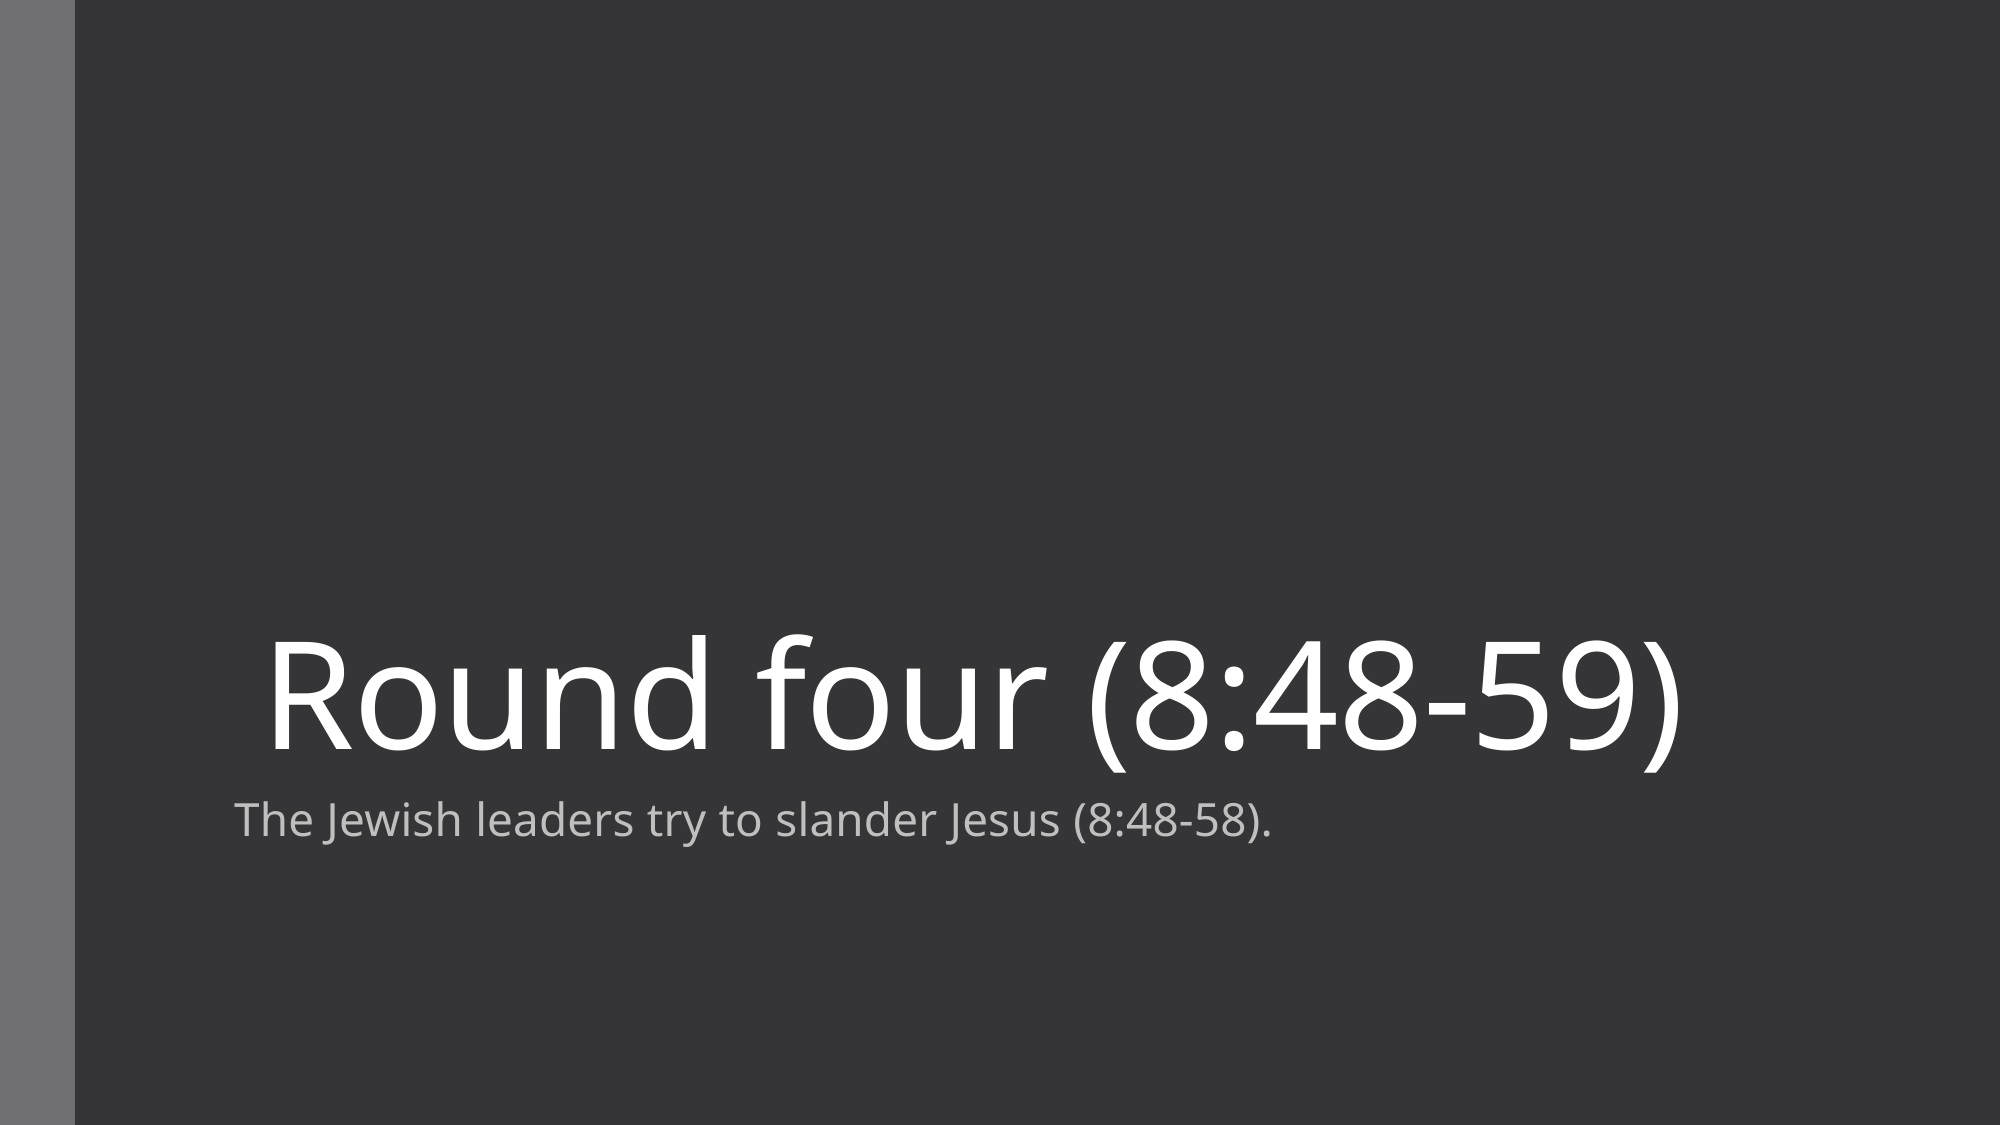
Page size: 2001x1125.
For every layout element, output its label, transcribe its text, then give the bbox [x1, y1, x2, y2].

subtitle The Jewish leaders try to slander Jesus (8:48-58). [206, 787, 1752, 1066]
title Round four (8:48-59) [206, 124, 1752, 787]
